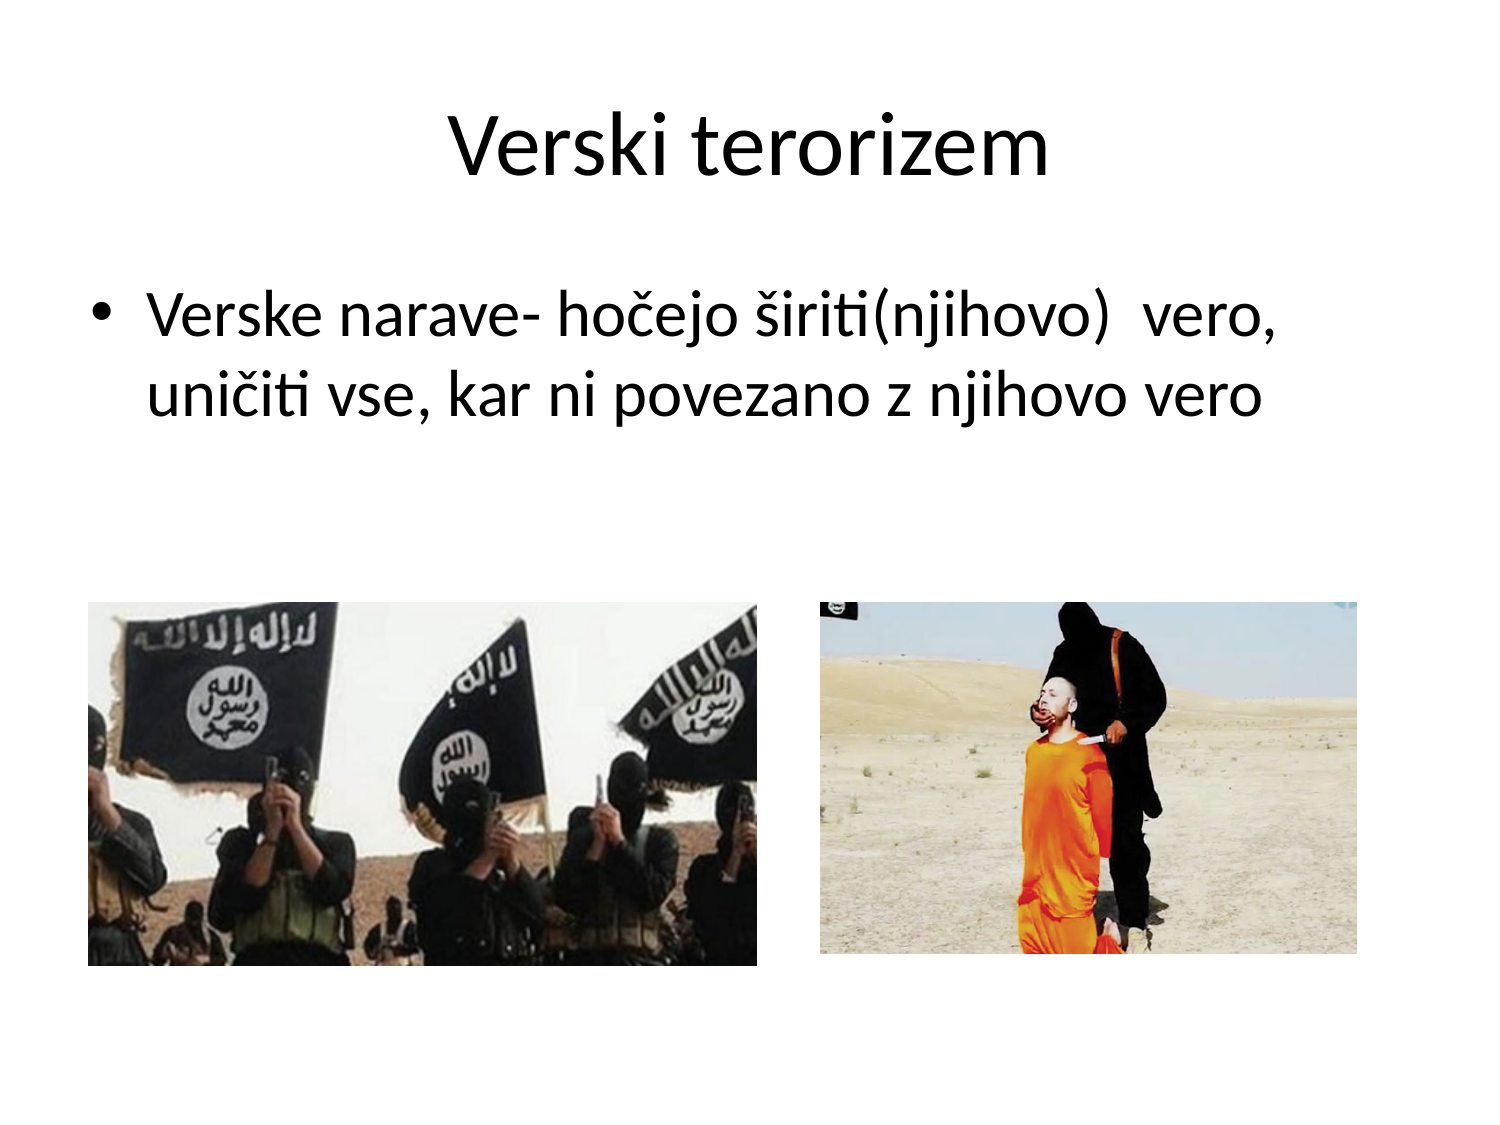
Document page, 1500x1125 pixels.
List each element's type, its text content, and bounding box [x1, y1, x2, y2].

list Verske narave- hočejo širiti(njihovo) vero, uničiti vse, kar ni povezano z njihovo vero [75, 262, 1425, 1005]
picture [88, 602, 757, 966]
title Verski terorizem [75, 45, 1425, 233]
picture [820, 602, 1357, 954]
